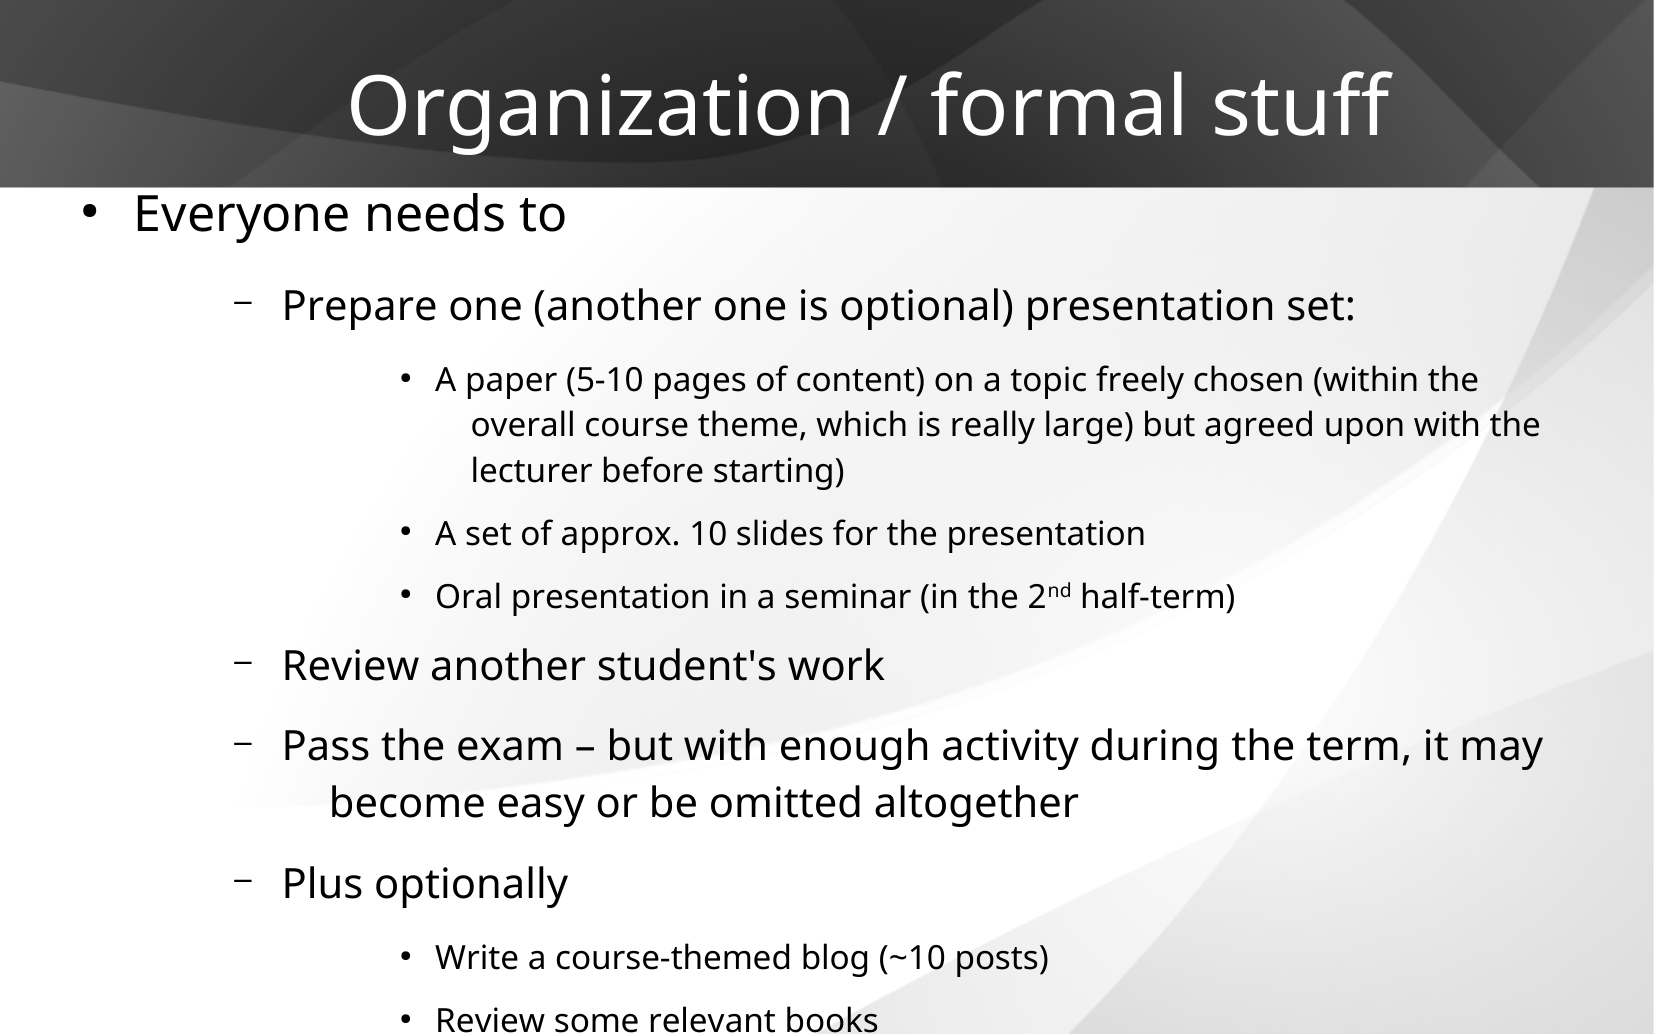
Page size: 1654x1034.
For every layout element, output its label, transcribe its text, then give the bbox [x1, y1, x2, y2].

list Everyone needs to Prepare one (another one is optional) presentation set: A paper (5-10 pages of content) on a topic freely chosen (within the overall course theme, which is really large) but agreed upon with the lecturer before starting) A set of approx. 10 slides for the presentation Oral presentation in a seminar (in the 2nd half-term) Review another student's work Pass the exam – but with enough activity during the term, it may become easy or be omitted altogether Plus optionally Write a course-themed blog (~10 posts) Review some relevant books [45, 177, 1583, 1027]
picture [0, 0, 1654, 1034]
title Organization / formal stuff [124, 0, 1613, 208]
